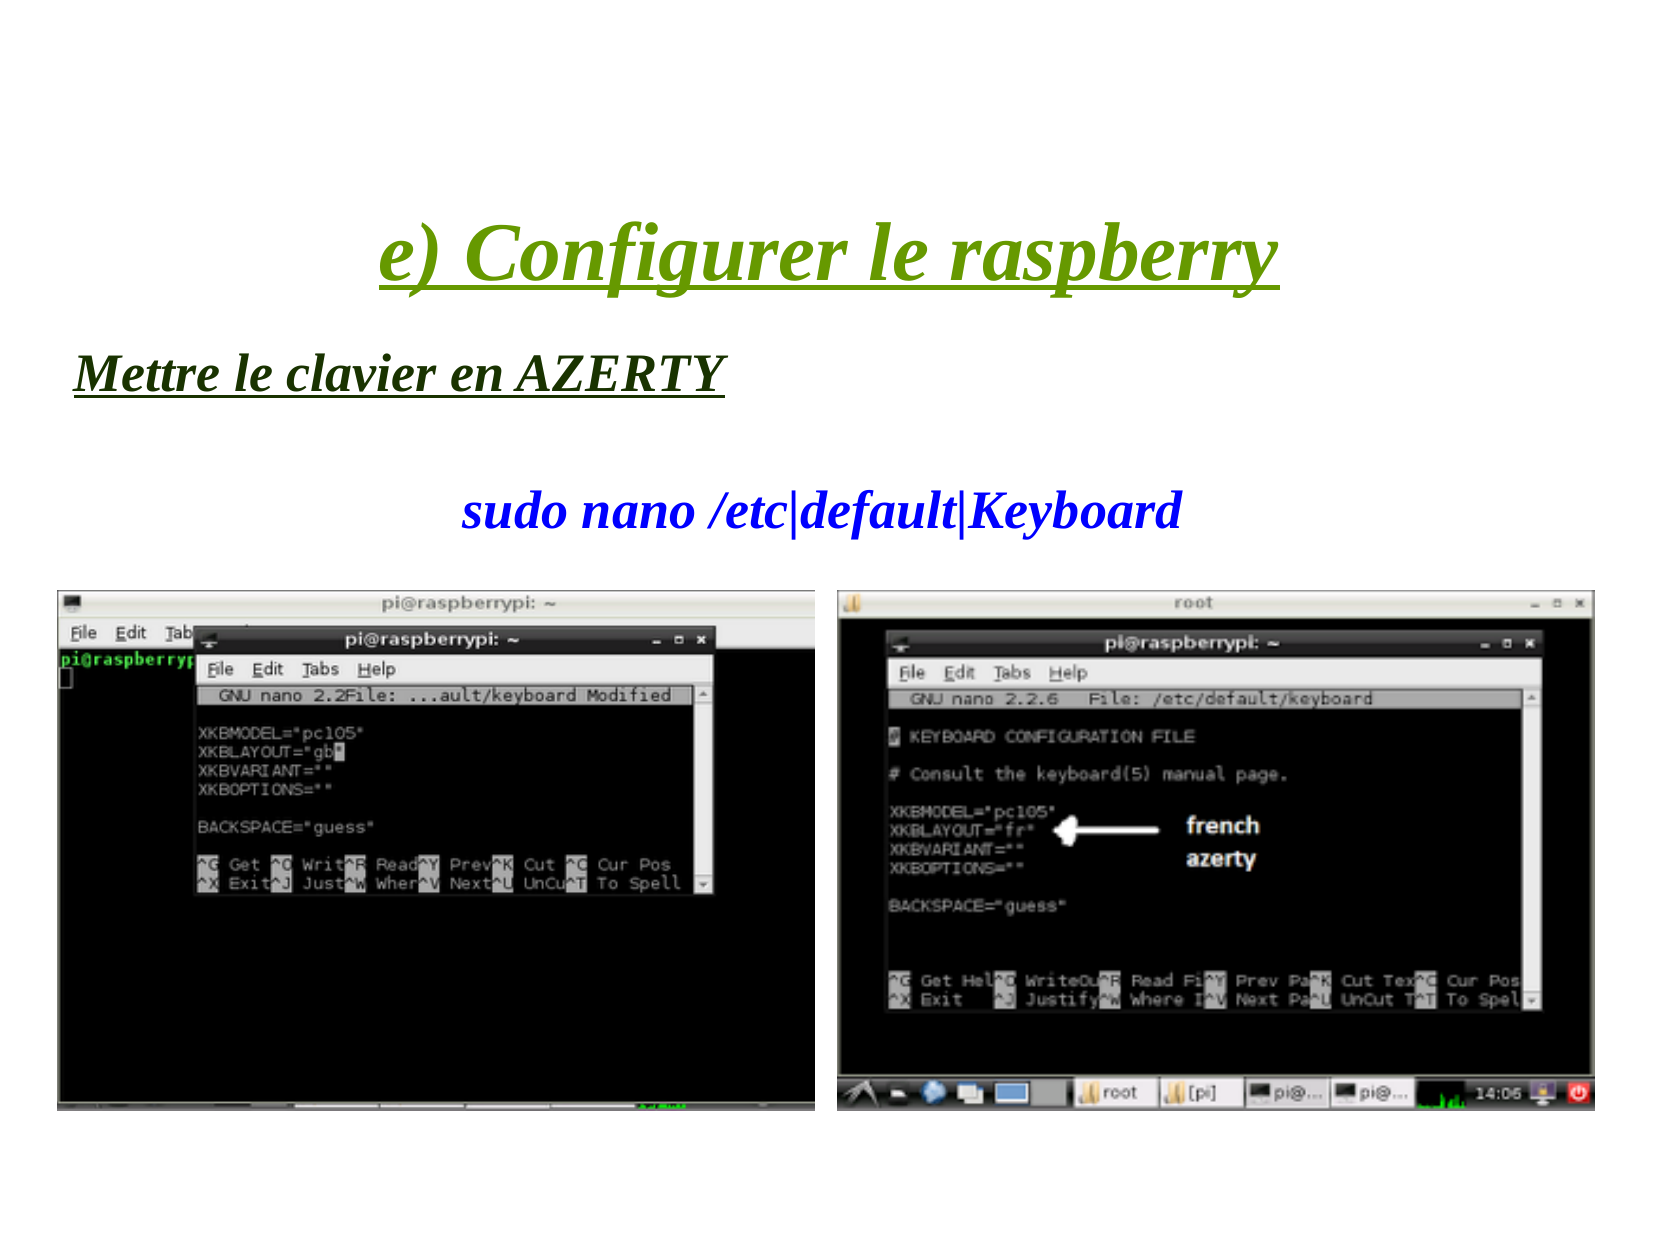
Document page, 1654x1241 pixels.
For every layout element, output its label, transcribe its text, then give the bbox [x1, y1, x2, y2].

text_box sudo nano /etc|default|Keyboard [77, 472, 1583, 780]
picture [57, 590, 815, 1111]
text_box Mettre le clavier en AZERTY [59, 336, 1607, 745]
picture [837, 590, 1595, 1111]
subtitle e) Configurer le raspberry [85, 0, 1574, 336]
